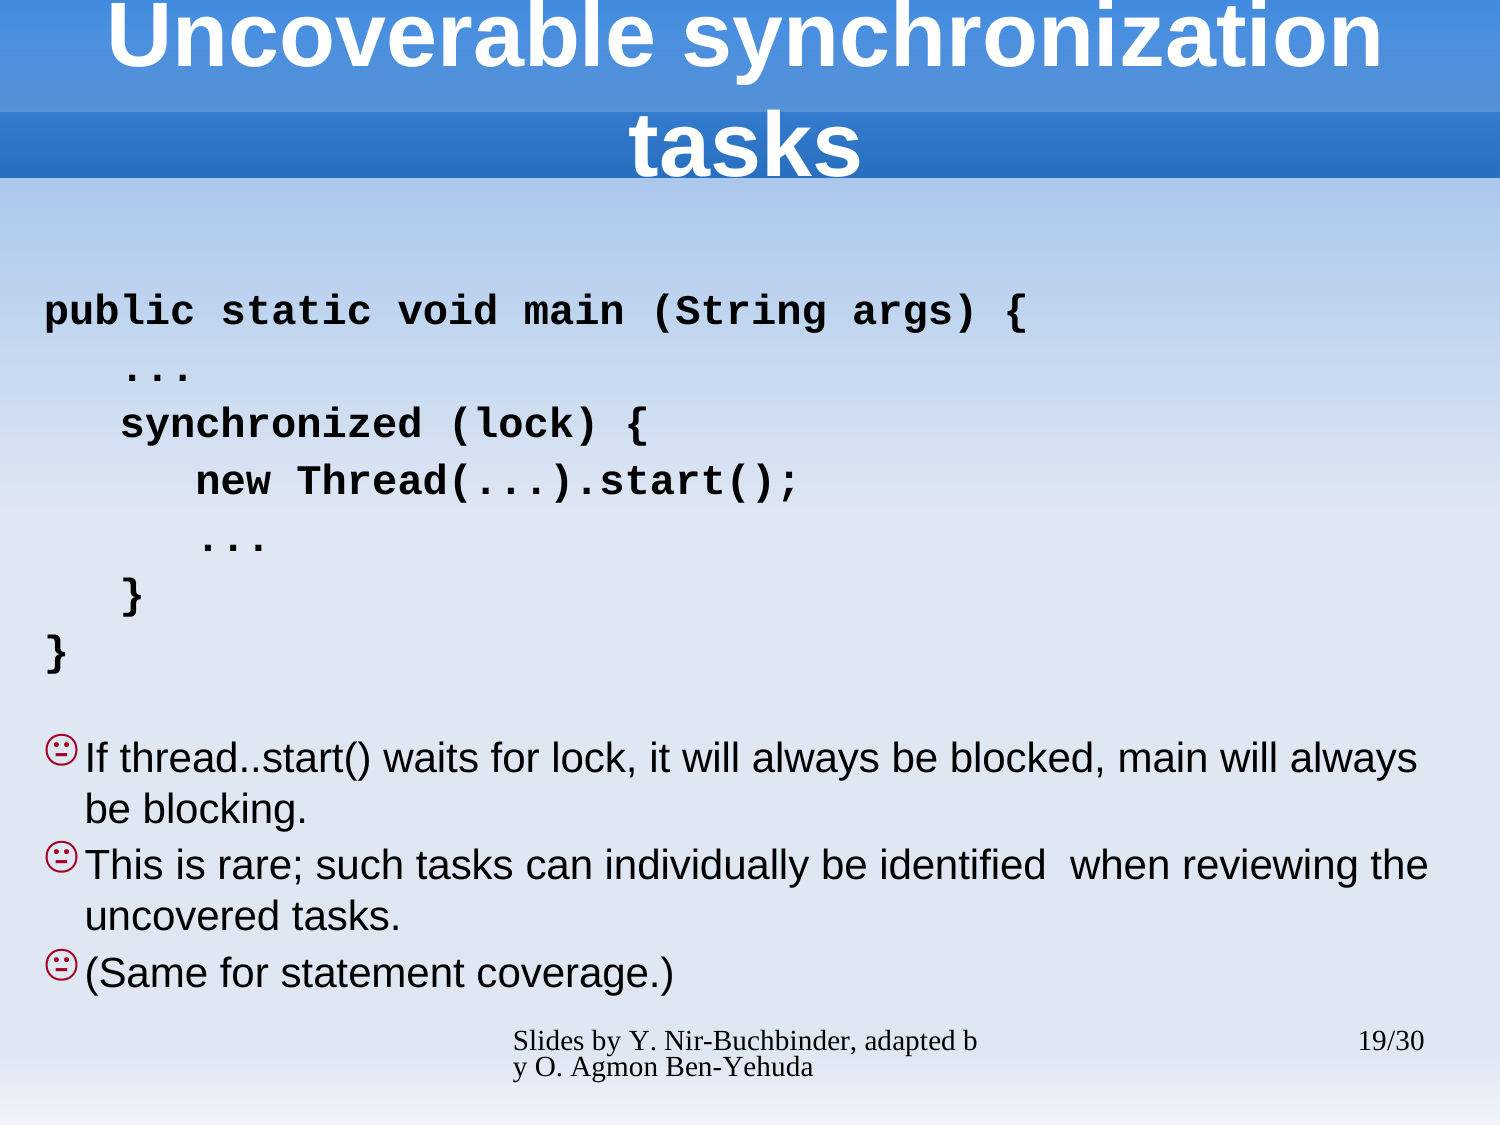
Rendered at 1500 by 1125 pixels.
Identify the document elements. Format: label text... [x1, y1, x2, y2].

title Uncoverable synchronization tasks [28, 0, 1464, 203]
list public static void main (String args) { ... synchronized (lock) { new Thread(...).start(); ... } } If thread..start() waits for lock, it will always be blocked, main will always be blocking. This is rare; such tasks can individually be identified when reviewing the uncovered tasks. (Same for statement coverage.) [28, 274, 1464, 1007]
picture [0, 0, 1500, 1125]
